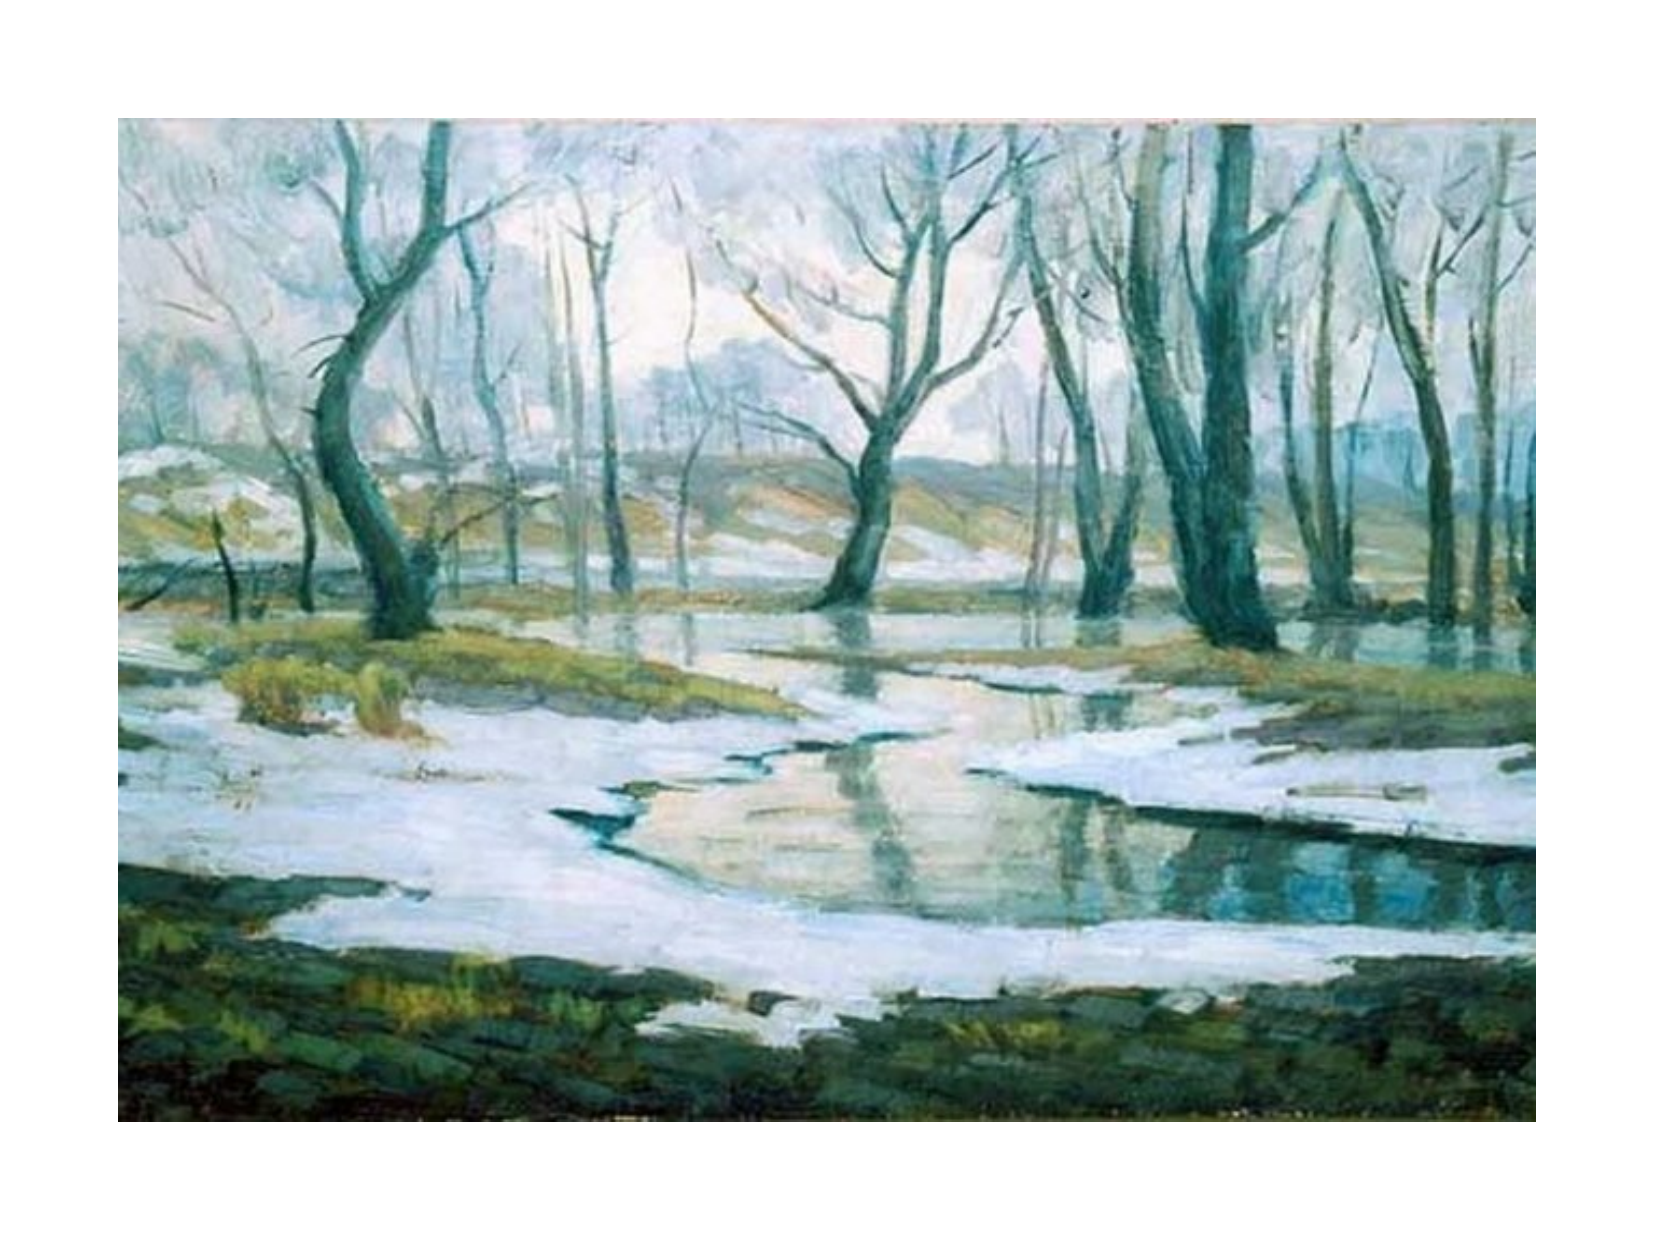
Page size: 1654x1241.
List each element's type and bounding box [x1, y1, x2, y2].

picture [118, 118, 1536, 1123]
